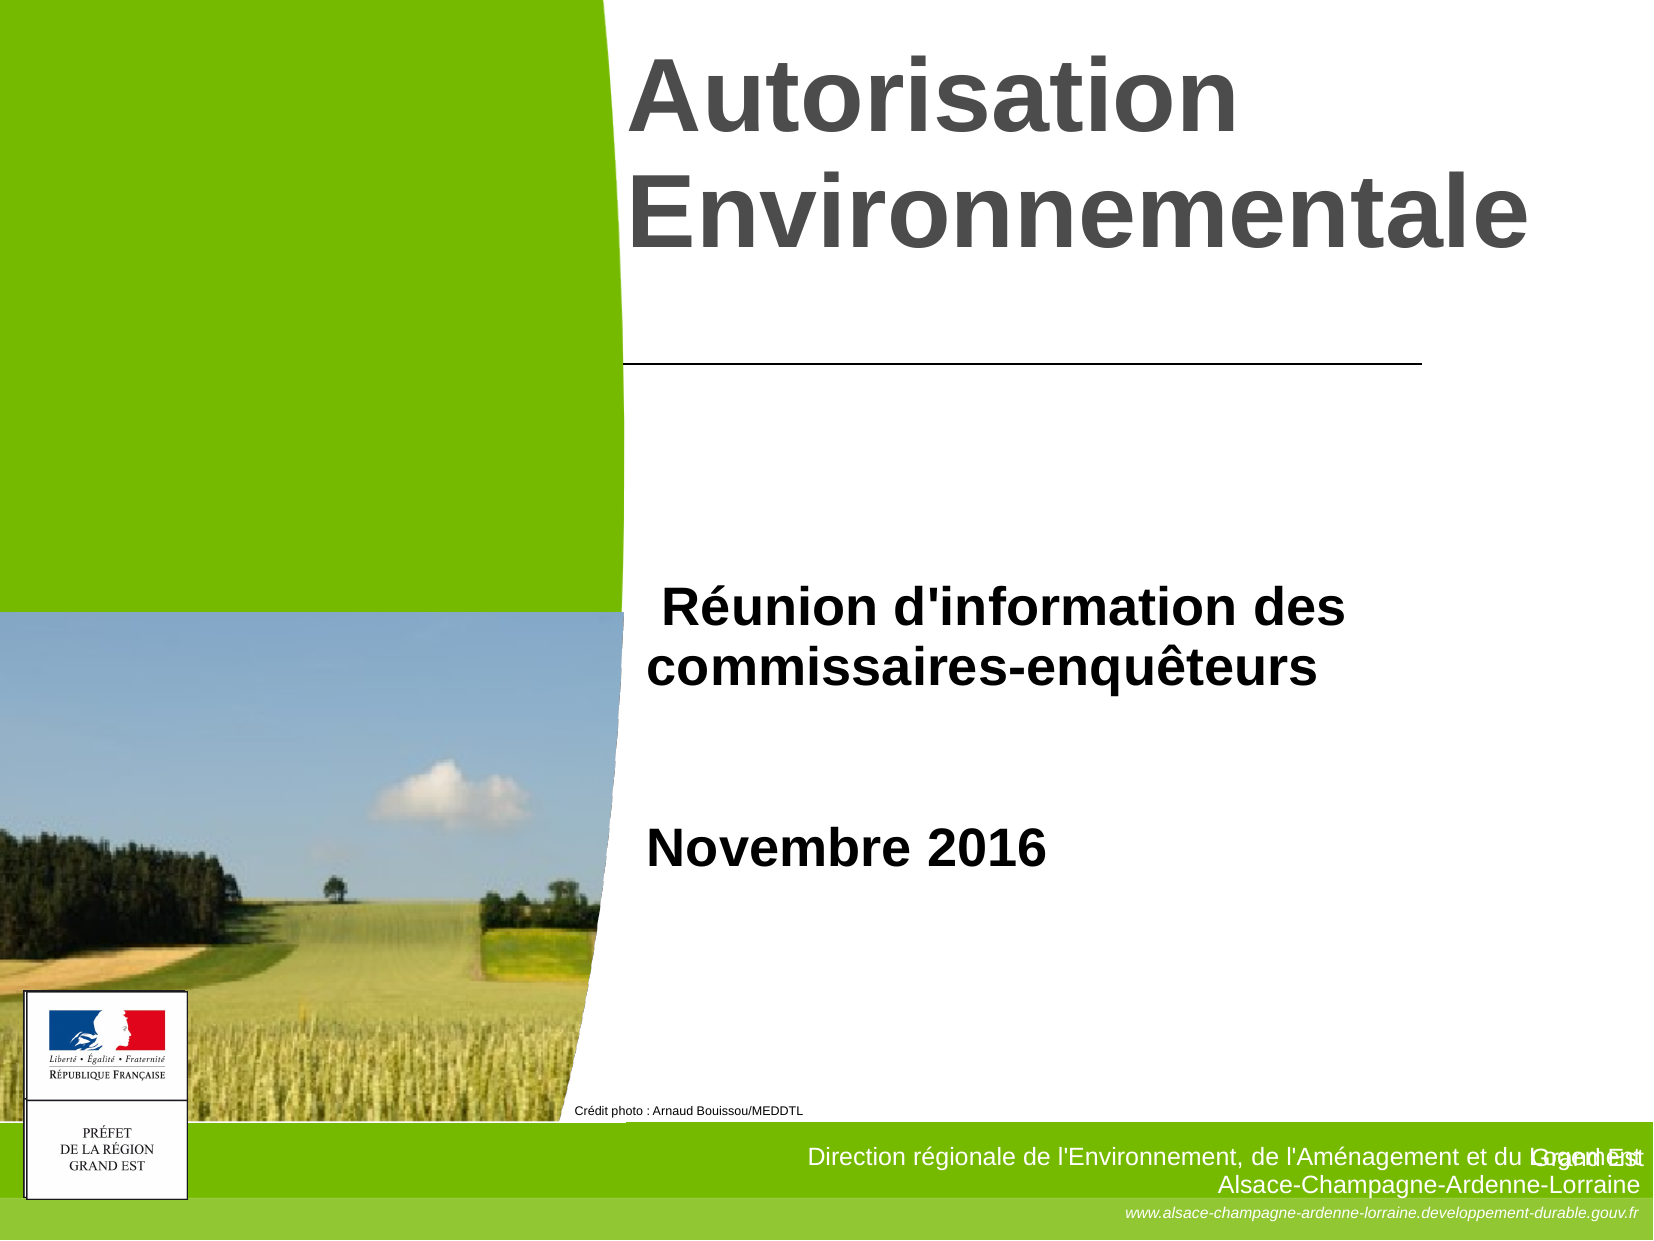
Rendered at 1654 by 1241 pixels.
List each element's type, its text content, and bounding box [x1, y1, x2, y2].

text_box Grand Est [779, 1136, 1654, 1201]
title Autorisation Environnementale [626, 36, 1571, 270]
subtitle Réunion d'information des commissaires-enquêteurs Novembre 2016 [646, 538, 1434, 916]
picture [0, 0, 1654, 1240]
